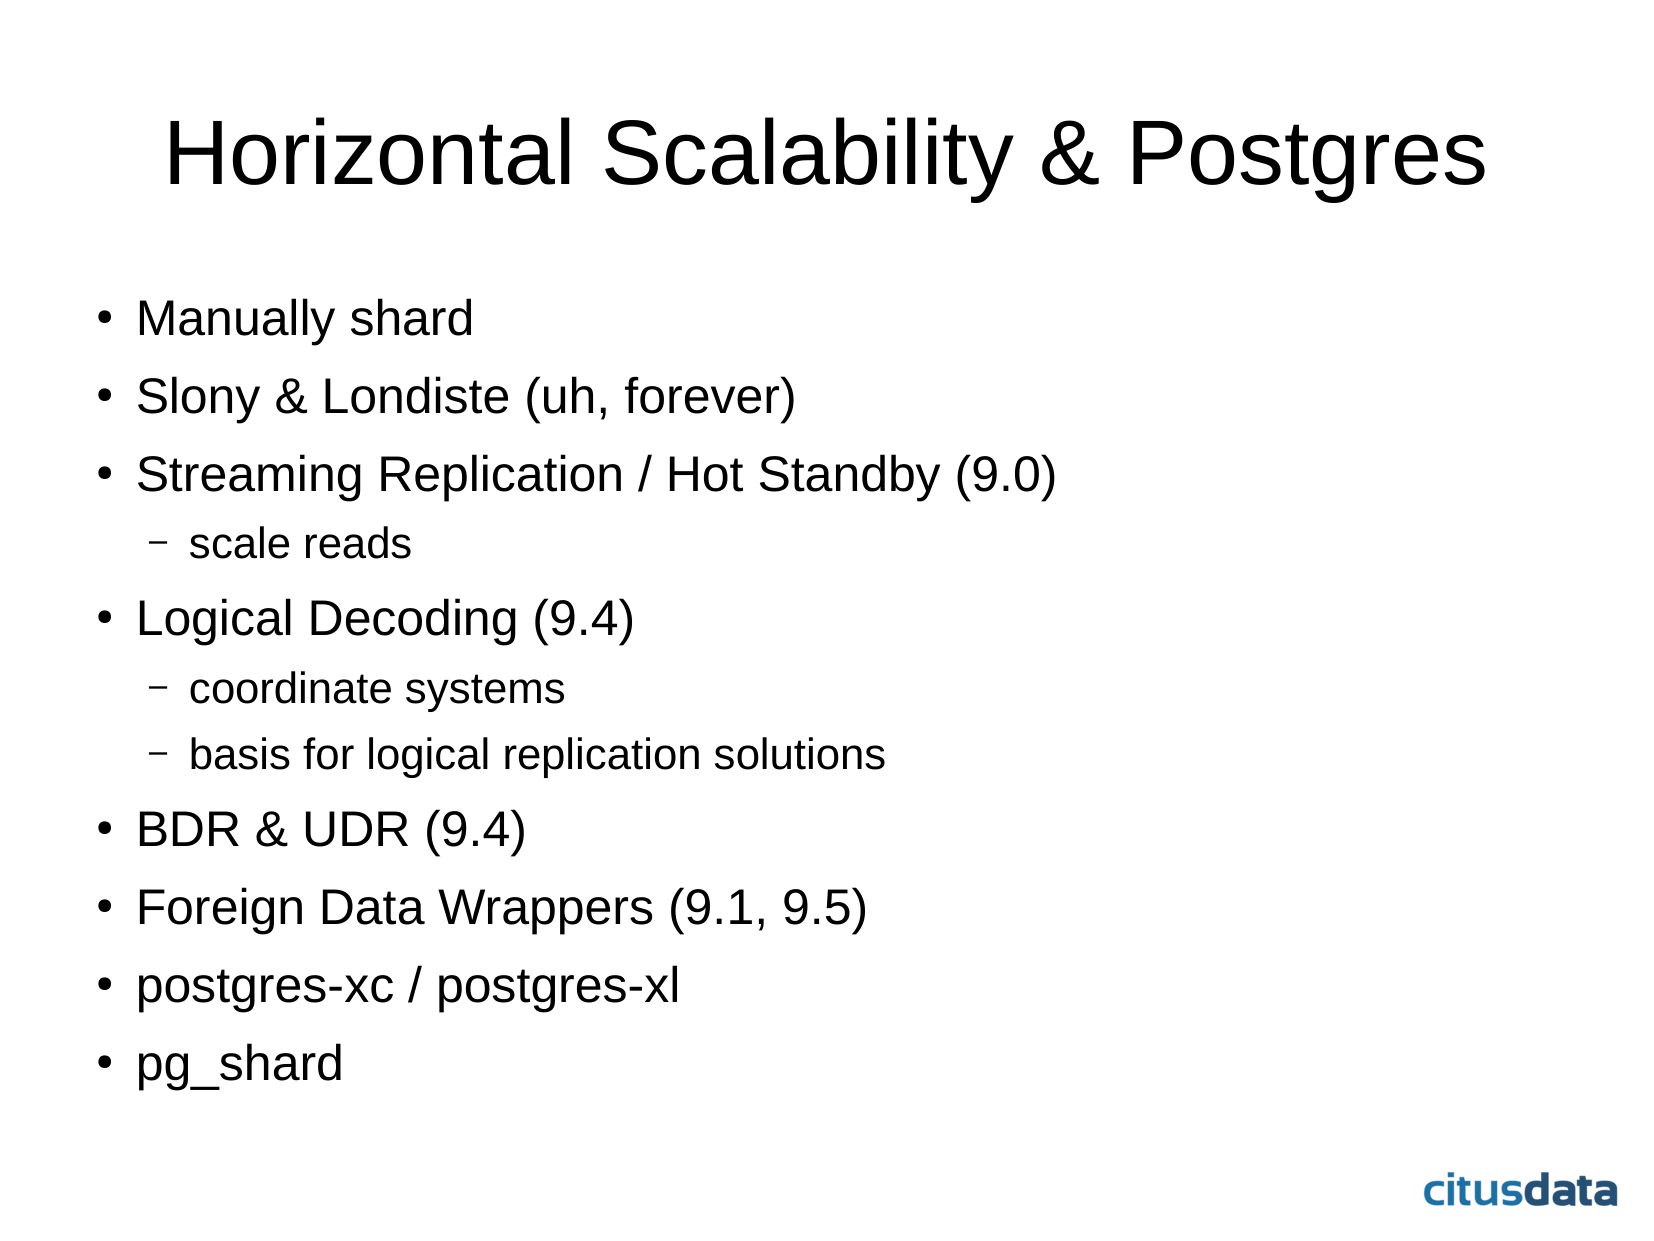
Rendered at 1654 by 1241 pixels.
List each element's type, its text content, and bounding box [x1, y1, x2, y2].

title Horizontal Scalability & Postgres [82, 49, 1571, 257]
picture [1420, 1167, 1622, 1209]
list Manually shard Slony & Londiste (uh, forever) Streaming Replication / Hot Standby (9.0) scale reads Logical Decoding (9.4) coordinate systems basis for logical replication solutions BDR & UDR (9.4) Foreign Data Wrappers (9.1, 9.5) postgres-xc / postgres-xl pg_shard [82, 290, 1571, 1096]
